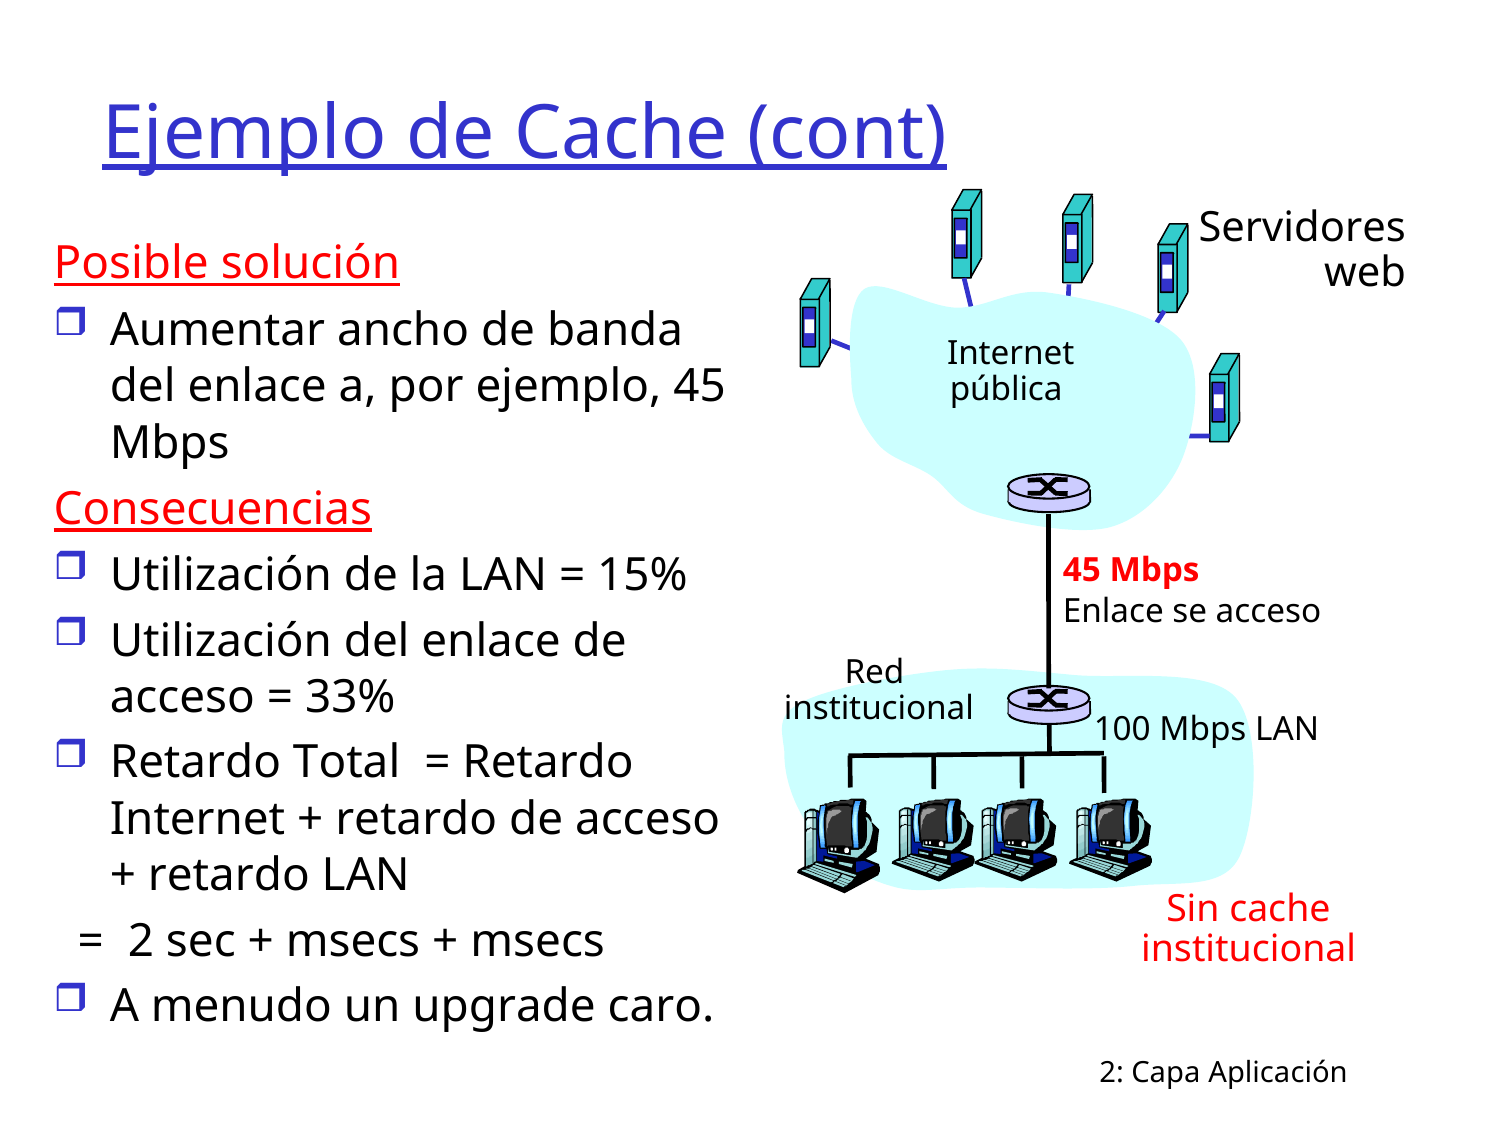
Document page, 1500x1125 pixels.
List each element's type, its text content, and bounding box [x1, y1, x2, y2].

text_box [951, 189, 982, 279]
title Ejemplo de Cache (cont) [87, 37, 1363, 225]
text_box [849, 286, 1196, 531]
text_box [782, 668, 1254, 894]
text_box Red institucional [769, 647, 990, 735]
text_box 100 Mbps LAN [1078, 704, 1335, 756]
text_box [1062, 194, 1093, 283]
list Posible solución Aumentar ancho de banda del enlace a, por ejemplo, 45 Mbps Consecuencias Utilización de la LAN = 15% Utilización del enlace de acceso = 33% Retardo Total = Retardo Internet + retardo de acceso + retardo LAN = 2 sec + msecs + msecs A menudo un upgrade caro. [39, 226, 769, 1059]
text_box 45 Mbps Enlace se acceso [1047, 545, 1337, 637]
text_box [800, 278, 830, 368]
text_box Sin cache institucional [1126, 881, 1372, 978]
text_box Servidores web [1183, 198, 1421, 304]
text_box Internet pública [923, 327, 1090, 416]
text_box [1209, 353, 1240, 443]
text_box [1158, 223, 1183, 313]
